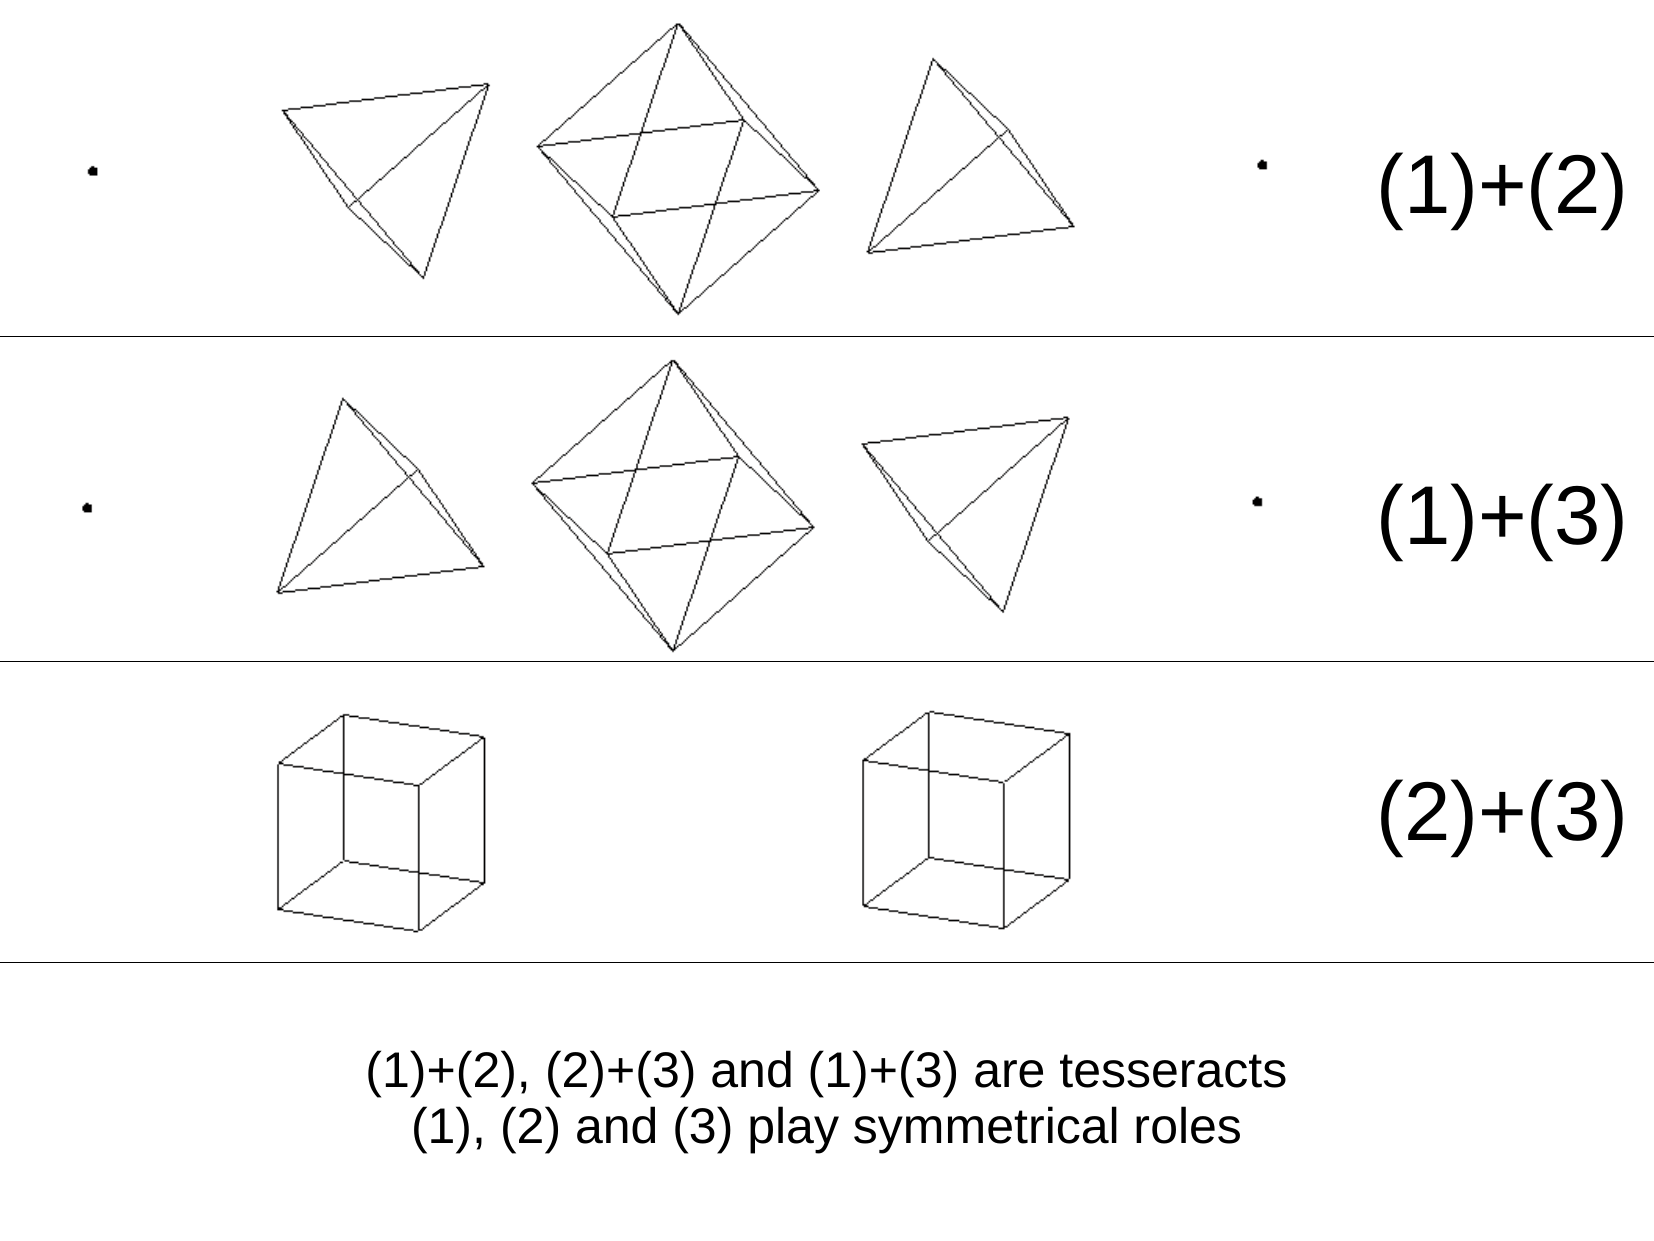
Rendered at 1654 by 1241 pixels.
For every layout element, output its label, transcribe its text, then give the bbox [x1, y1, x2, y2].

text_box (1)+(3) [1370, 445, 1636, 587]
text_box (1)+(2) [1370, 114, 1636, 257]
picture [265, 705, 1116, 942]
picture [82, 16, 1275, 320]
picture [78, 351, 1267, 657]
text_box (1)+(2), (2)+(3) and (1)+(3) are tesseracts (1), (2) and (3) play symmetrical roles [29, 986, 1625, 1211]
text_box (2)+(3) [1370, 740, 1636, 883]
